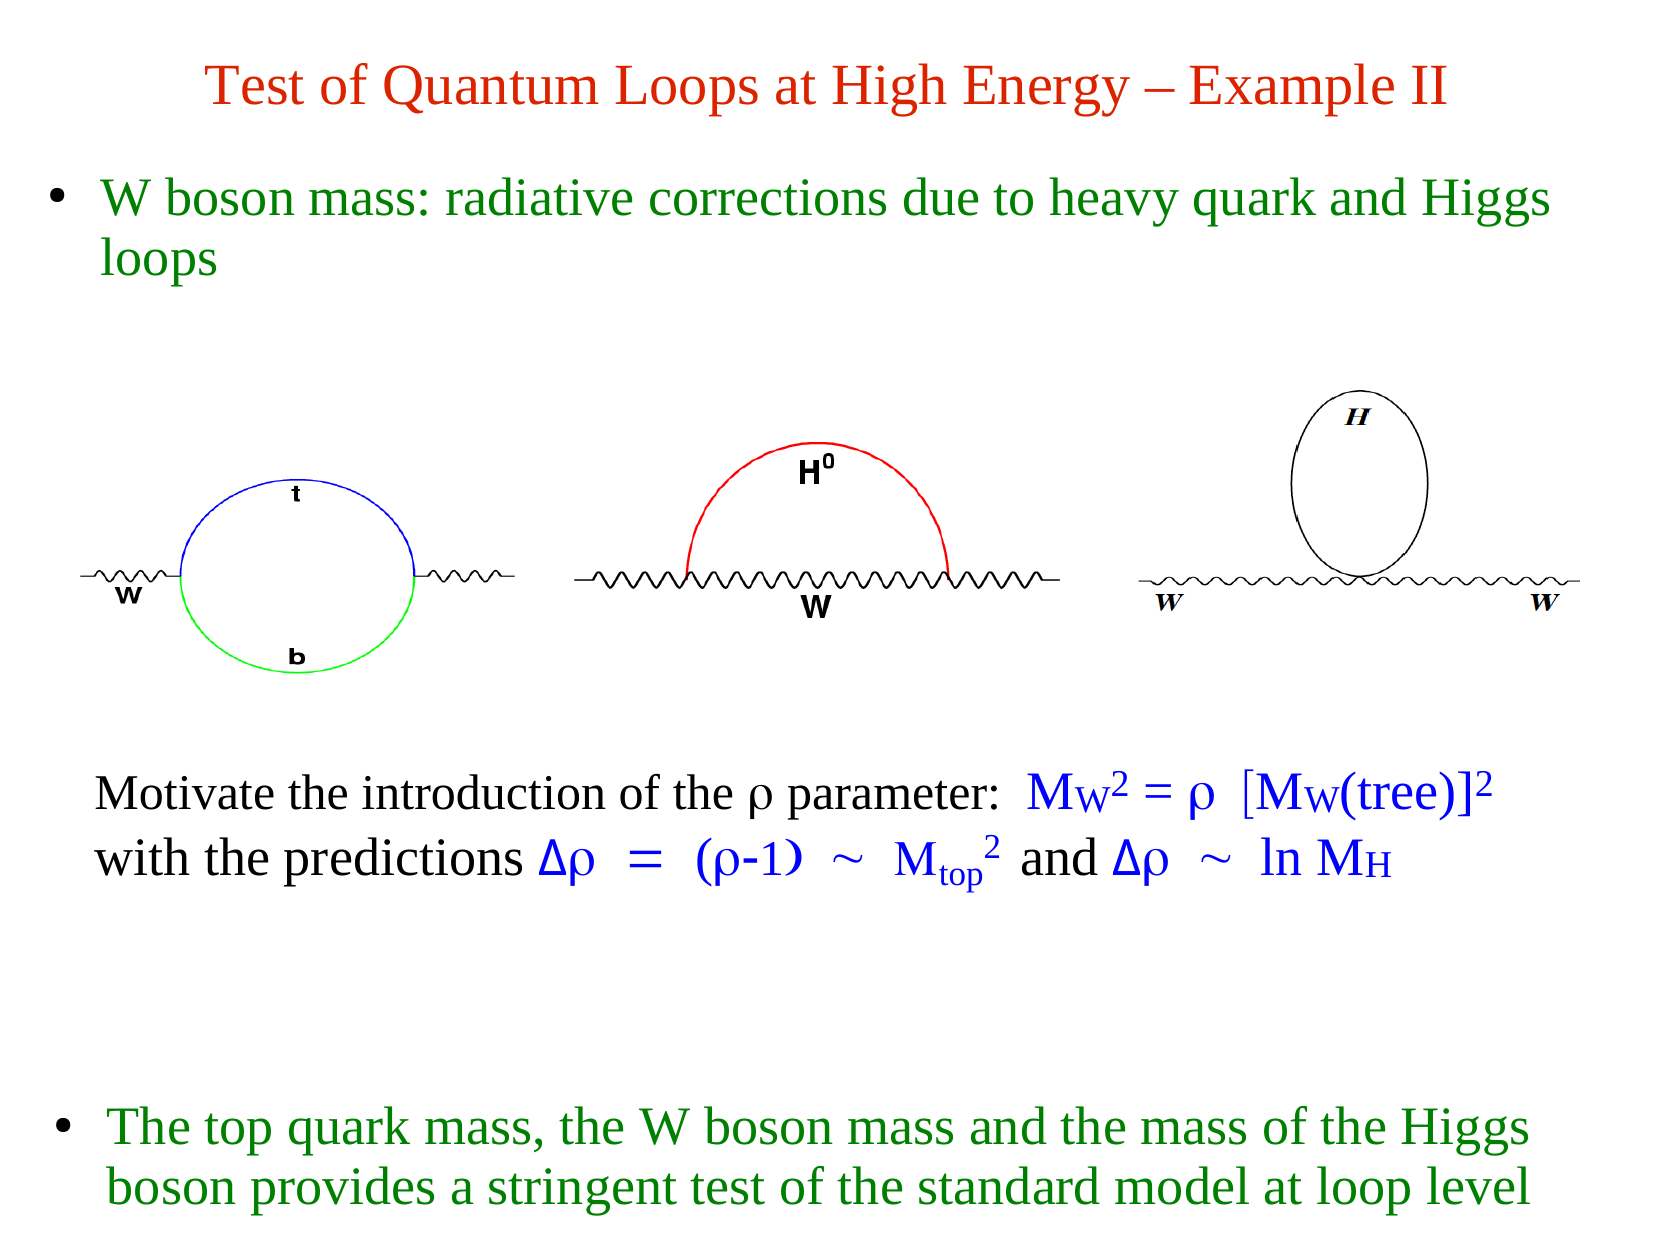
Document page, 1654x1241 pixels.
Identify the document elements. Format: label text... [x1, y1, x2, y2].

list The top quark mass, the W boson mass and the mass of the Higgs boson provides a stringent test of the standard model at loop level [36, 1096, 1642, 1241]
picture [63, 452, 531, 700]
title Test of Quantum Loops at High Energy – Example II [121, 8, 1534, 162]
picture [574, 441, 1060, 618]
picture [1119, 360, 1619, 626]
list W boson mass: radiative corrections due to heavy quark and Higgs loops [30, 166, 1650, 1096]
text_box Motivate the introduction of the ρ parameter: MW2 = ρ [MW(tree)]2 with the predictions Δρ = (ρ-1) ~ Mtop2 and Δρ ~ ln MH [94, 761, 1592, 922]
